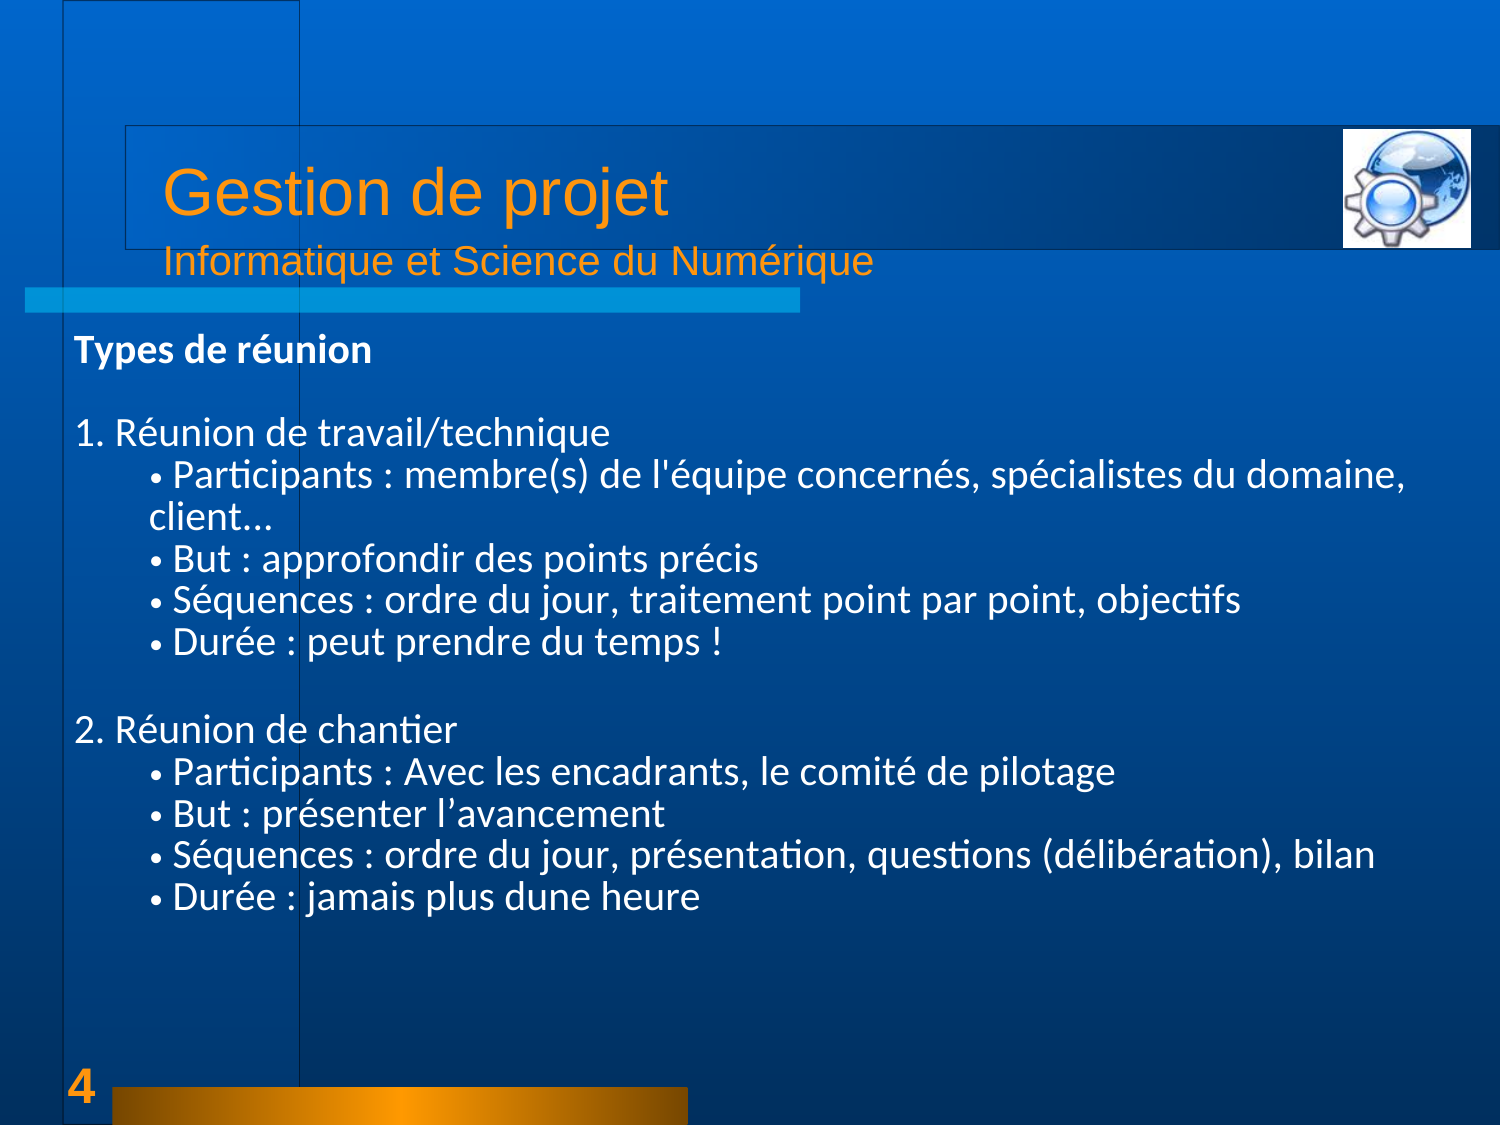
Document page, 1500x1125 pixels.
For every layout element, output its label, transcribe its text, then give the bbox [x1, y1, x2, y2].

picture [1343, 129, 1471, 248]
text_box Types de réunion 1. Réunion de travail/technique Participants : membre(s) de l'équipe concernés, spécialistes du domaine, client... But : approfondir des points précis Séquences : ordre du jour, traitement point par point, objectifs Durée : peut prendre du temps ! 2. Réunion de chantier Participants : Avec les encadrants, le comité de pilotage But : présenter l’avancement Séquences : ordre du jour, présentation, questions (délibération), bilan Durée : jamais plus dune heure [59, 324, 1477, 1054]
